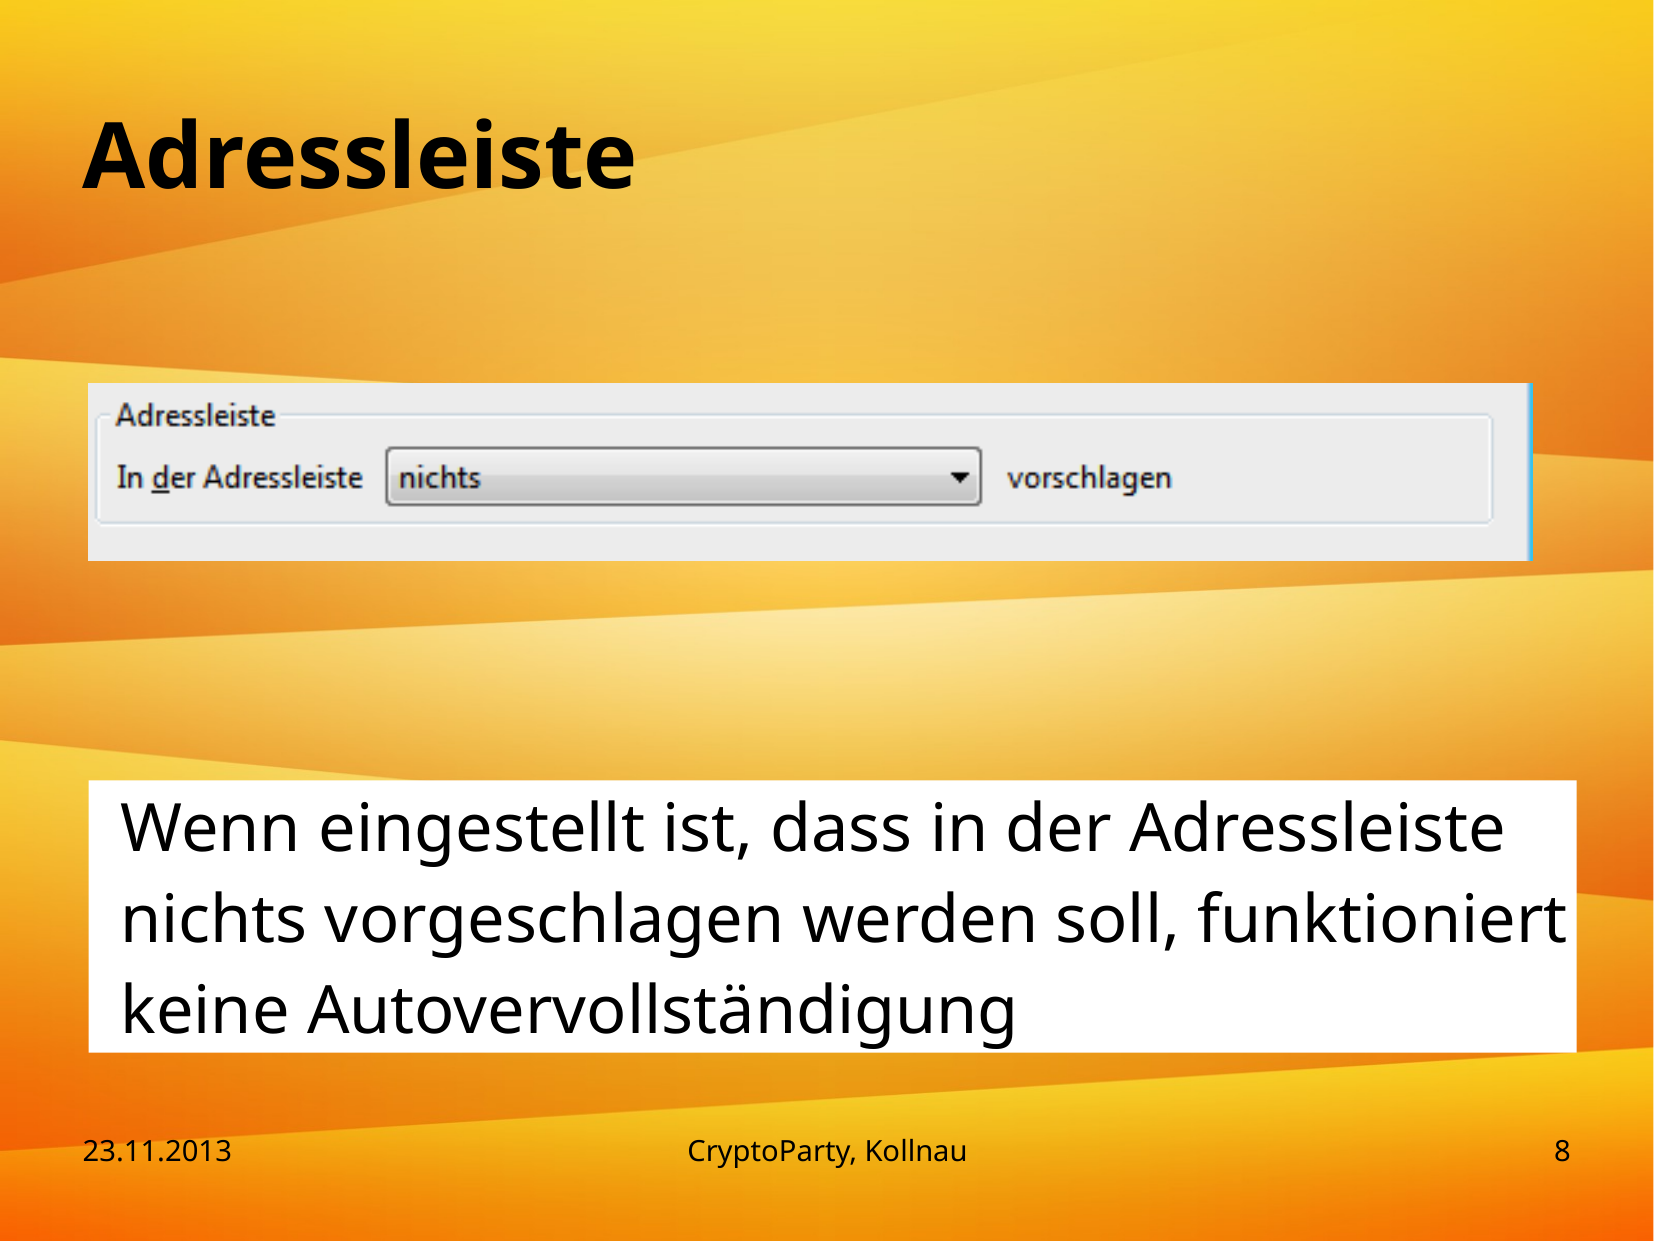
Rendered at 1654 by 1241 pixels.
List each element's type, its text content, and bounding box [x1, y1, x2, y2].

picture [0, 0, 1654, 1241]
title Adressleiste [82, 49, 1571, 257]
list Wenn eingestellt ist, dass in der Adressleiste nichts vorgeschlagen werden soll, funktioniert keine Autovervollständigung [88, 780, 1577, 1031]
